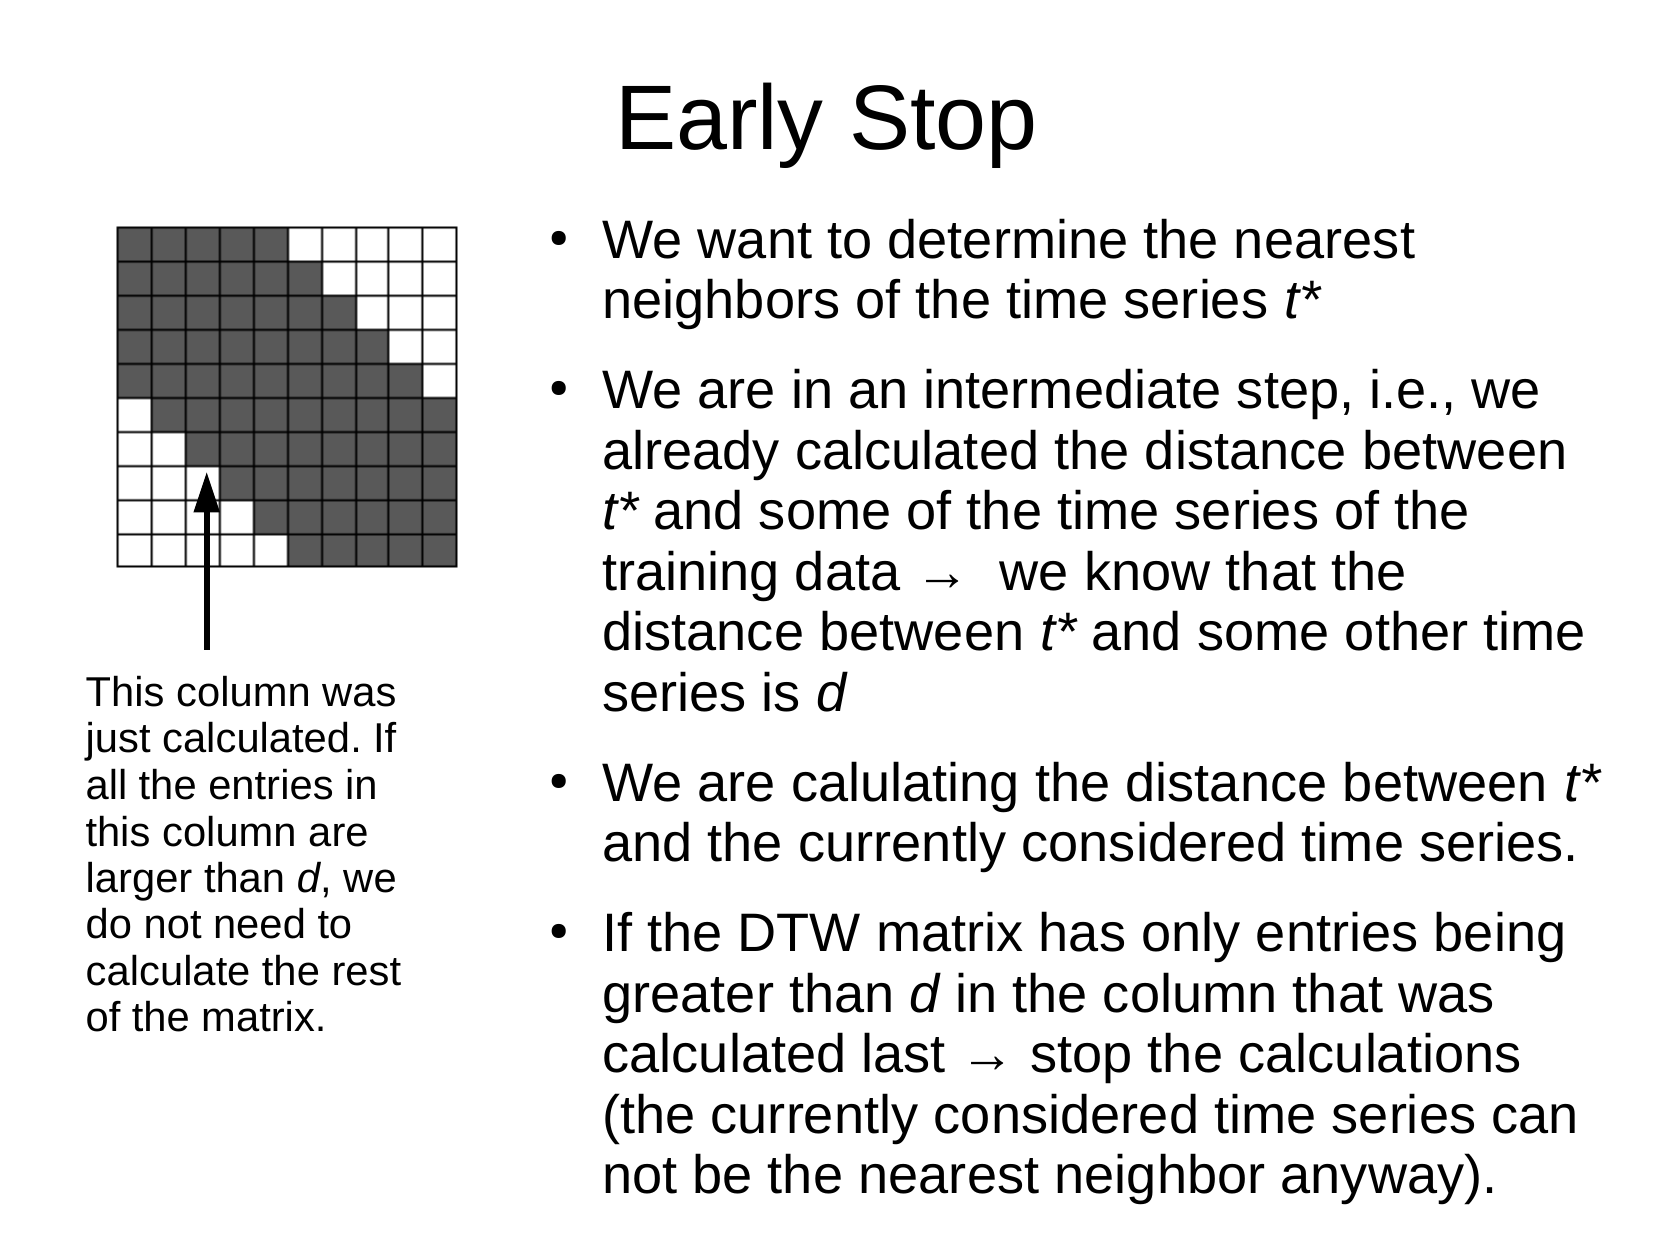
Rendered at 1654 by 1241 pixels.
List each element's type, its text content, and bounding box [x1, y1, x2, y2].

list We want to determine the nearest neighbors of the time series t* We are in an intermediate step, i.e., we already calculated the distance between t* and some of the time series of the training data → we know that the distance between t* and some other time series is d We are calulating the distance between t* and the currently considered time series. If the DTW matrix has only entries being greater than d in the column that was calculated last → stop the calculations (the currently considered time series can not be the nearest neighbor anyway). [531, 209, 1607, 1206]
text_box This column was just calculated. If all the entries in this column are larger than d, we do not need to calculate the rest of the matrix. [70, 661, 455, 1051]
picture [83, 205, 468, 578]
title Early Stop [82, 13, 1571, 222]
